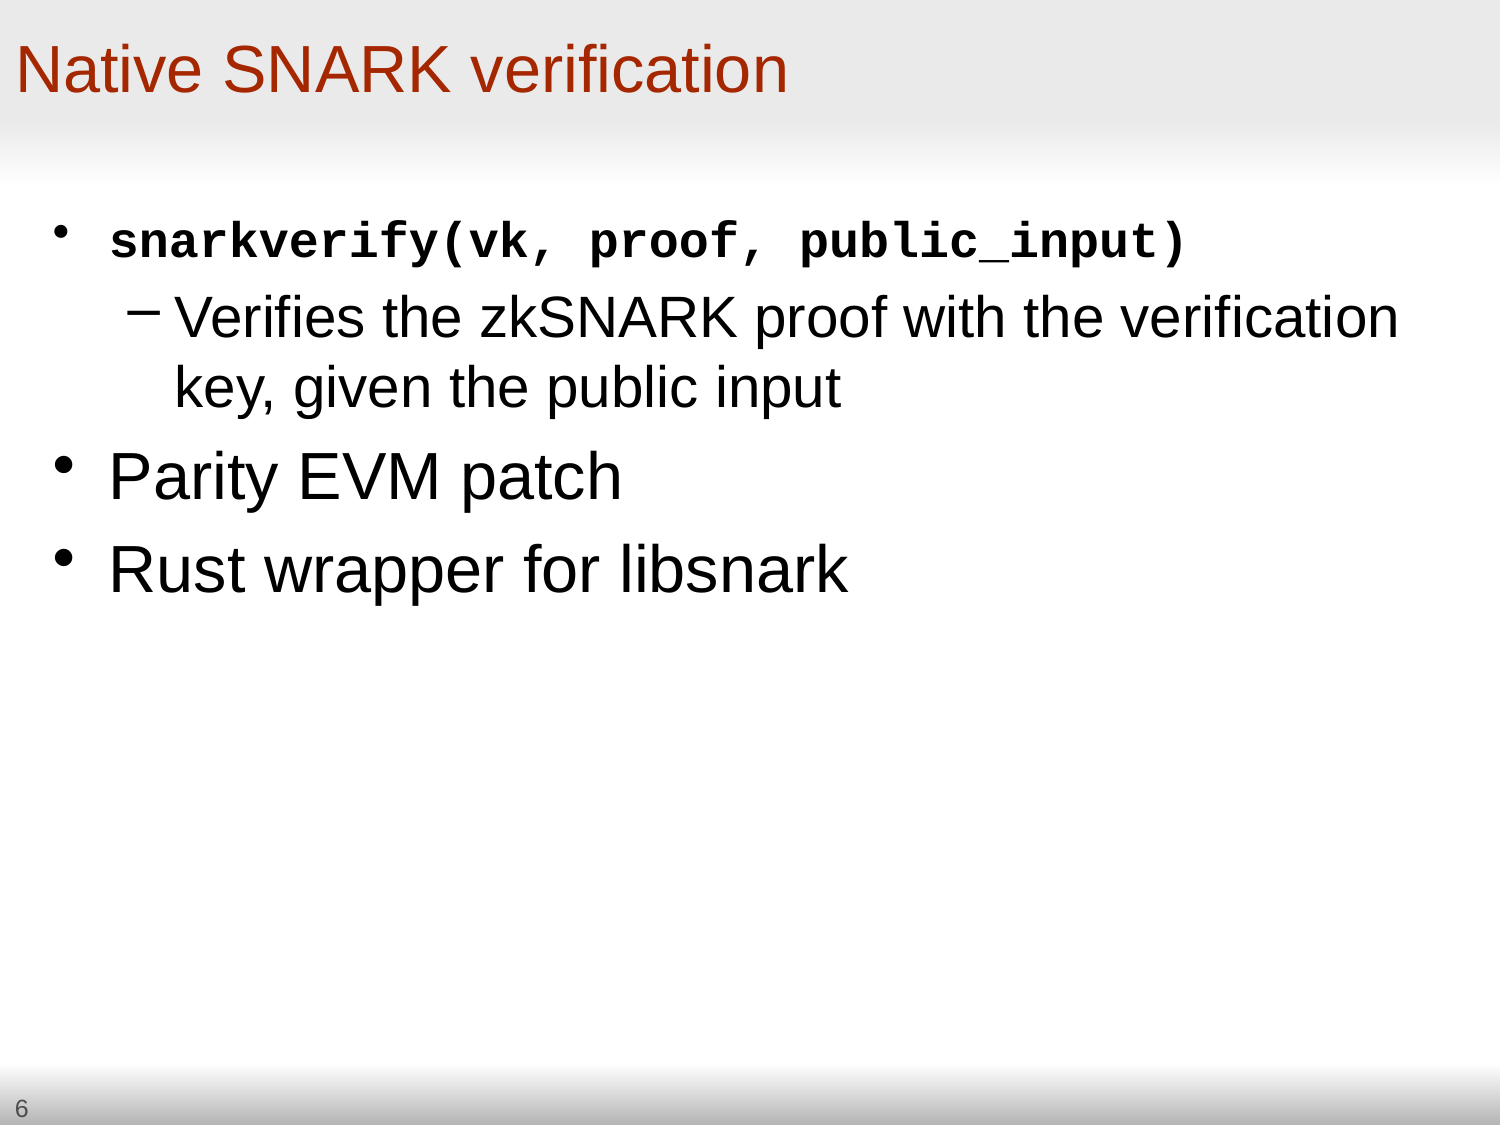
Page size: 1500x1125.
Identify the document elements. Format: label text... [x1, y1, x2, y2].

title Native SNARK verification [0, 3, 1500, 141]
list snarkverify(vk, proof, public_input) Verifies the zkSNARK proof with the verification key, given the public input Parity EVM patch Rust wrapper for libsnark [37, 200, 1475, 1025]
